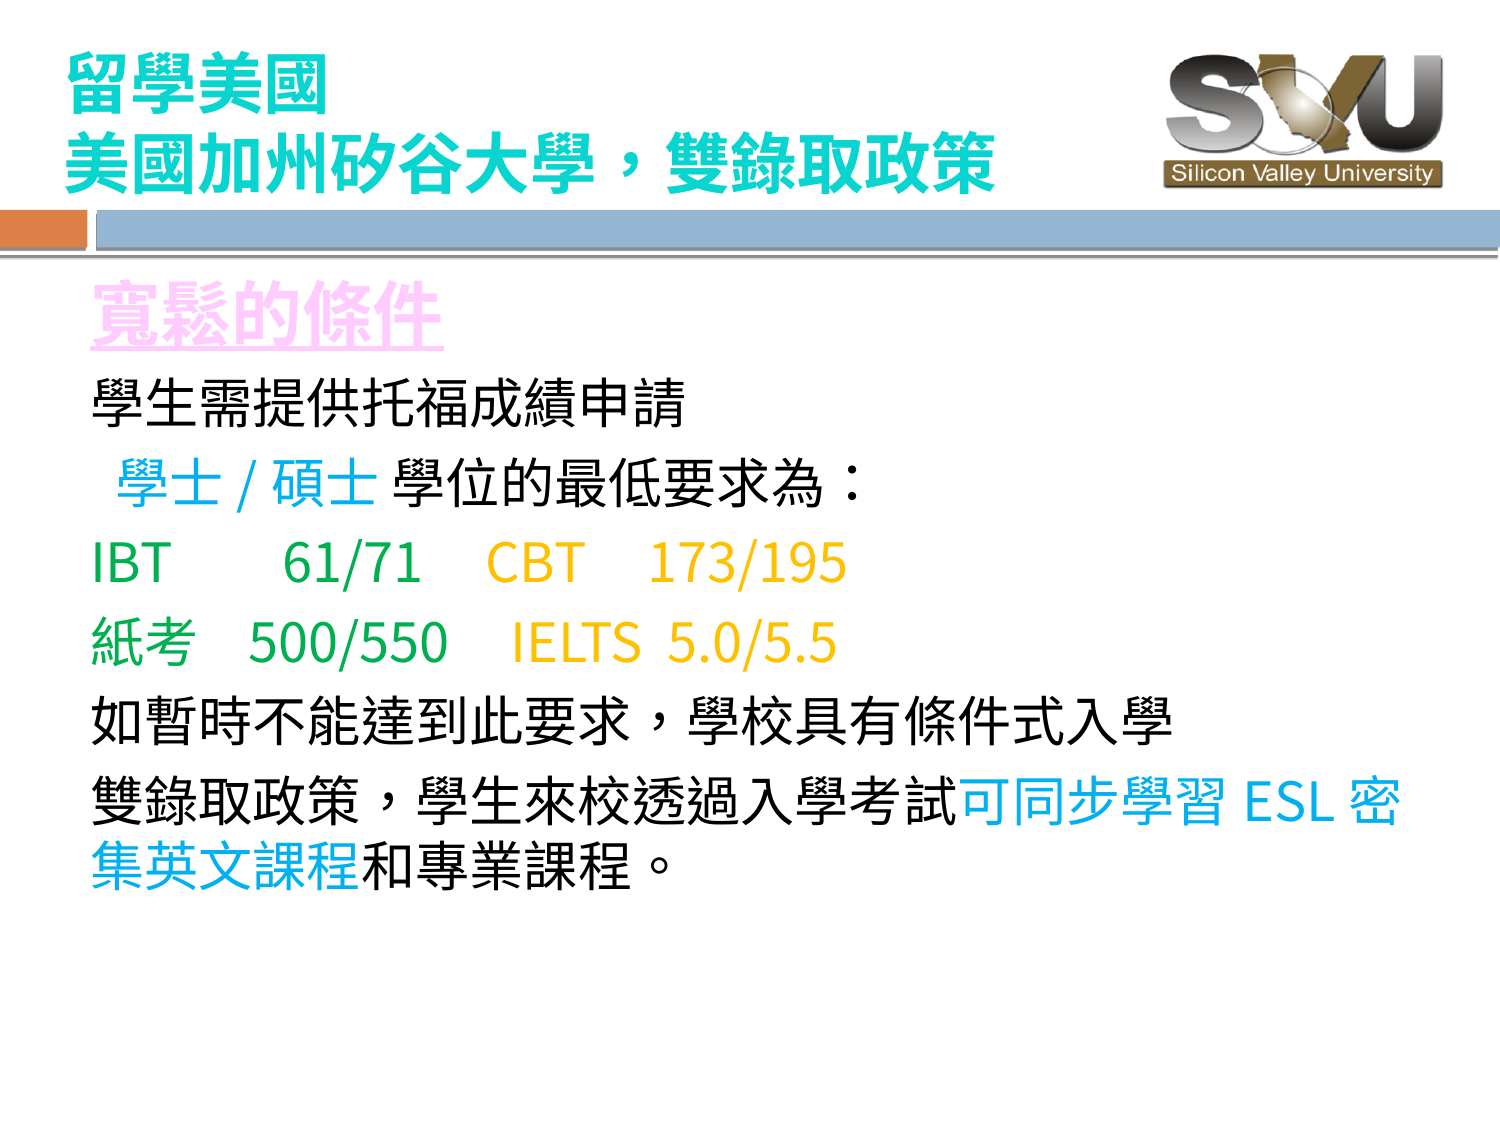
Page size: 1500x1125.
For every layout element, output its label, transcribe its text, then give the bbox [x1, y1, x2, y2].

picture [1162, 51, 1445, 190]
text_box 留學美國 美國加州矽谷大學，雙錄取政策 [63, 41, 1088, 202]
list 寬鬆的條件 學生需提供托福成績申請 學士/碩士 學位的最低要求為： IBT 61/71 CBT 173/195 紙考 500/550 IELTS 5.0/5.5 如暫時不能達到此要求，學校具有條件式入學 雙錄取政策，學生來校透過入學考試可同步學習ESL密集英文課程和專業課程。 [75, 262, 1425, 1025]
